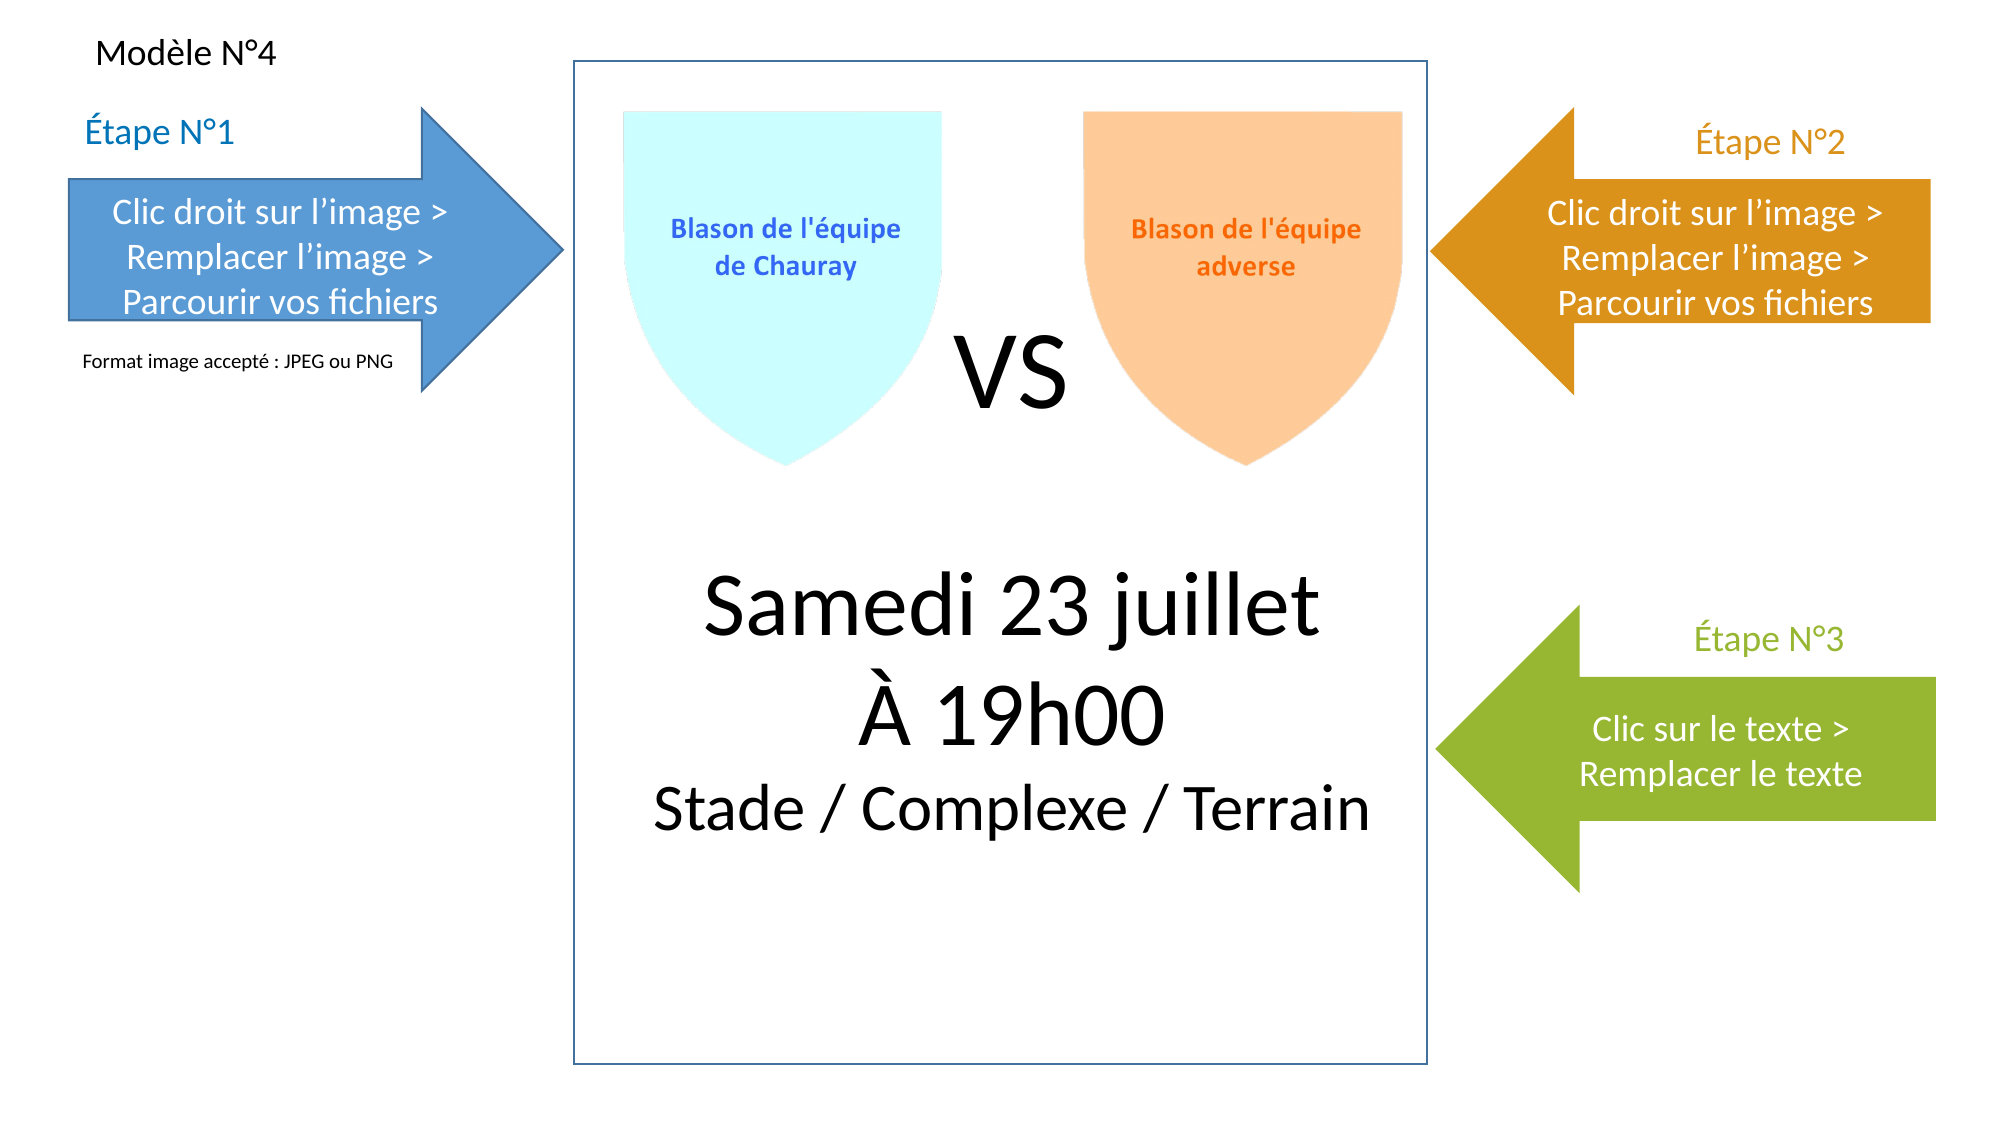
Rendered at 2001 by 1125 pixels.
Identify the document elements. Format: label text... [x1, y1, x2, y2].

text_box Samedi 23 juillet À 19h00 Stade / Complexe / Terrain [620, 536, 1405, 855]
text_box VS [938, 288, 1087, 441]
picture [620, 109, 945, 469]
text_box Modèle N°4 [80, 20, 510, 81]
text_box Étape N°2 [1680, 109, 1937, 170]
text_box Clic sur le texte > Remplacer le texte [1436, 606, 1935, 891]
picture [1080, 109, 1405, 469]
text_box Clic droit sur l’image > Remplacer l’image > Parcourir vos fichiers [1431, 109, 1930, 394]
text_box Étape N°3 [1678, 606, 1935, 668]
